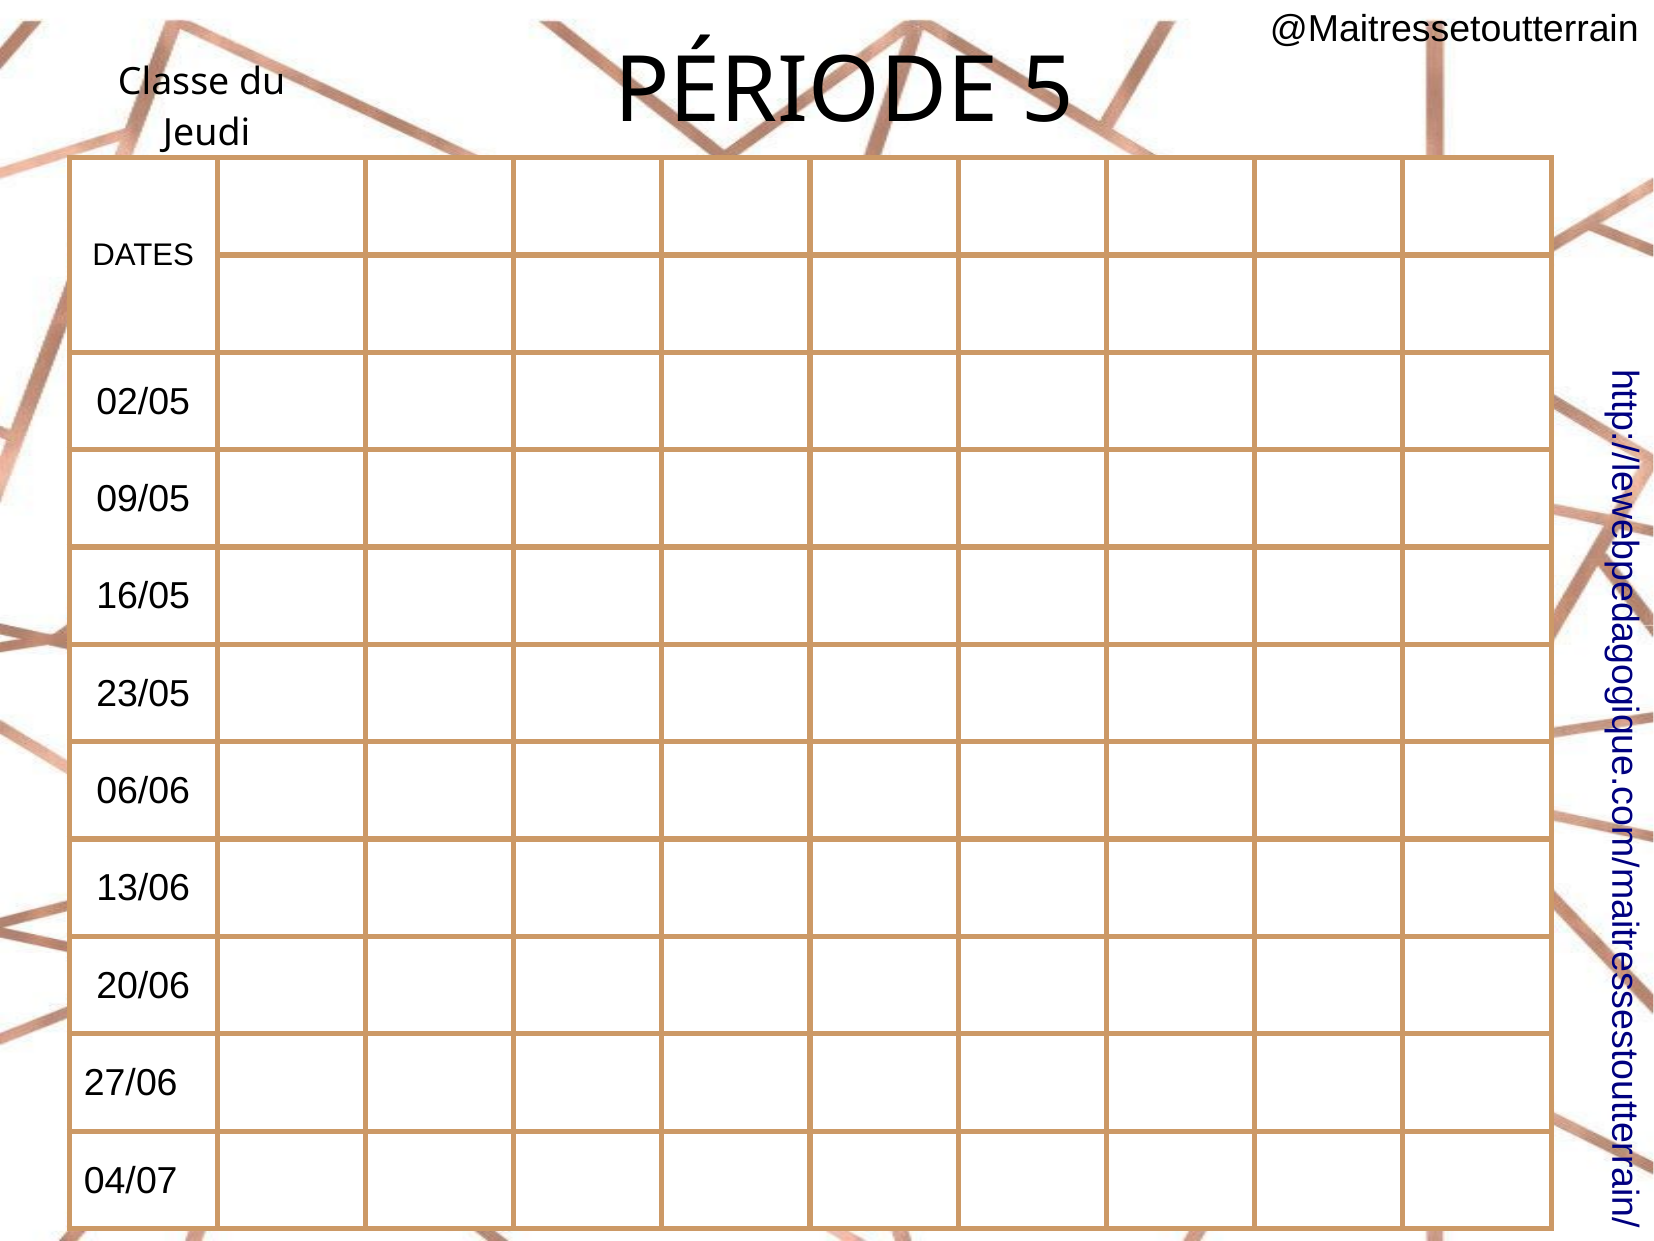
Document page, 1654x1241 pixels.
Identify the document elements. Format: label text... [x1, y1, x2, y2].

table_cell [813, 452, 956, 544]
table_cell 27/06 [72, 1036, 215, 1129]
table_cell [1257, 744, 1400, 836]
table_cell [1109, 842, 1252, 934]
table_cell [1405, 452, 1549, 544]
table_cell [664, 647, 807, 739]
table_cell [1405, 550, 1549, 642]
picture [0, 0, 1654, 1241]
table_cell 06/06 [72, 744, 215, 836]
table_cell [664, 550, 807, 642]
table_cell [1405, 842, 1549, 934]
table_cell [220, 355, 363, 447]
table_cell [368, 1036, 511, 1129]
table_cell [1109, 647, 1252, 739]
table_cell [368, 452, 511, 544]
table_cell [1109, 1134, 1252, 1226]
table_cell [368, 355, 511, 447]
table_cell [220, 744, 363, 836]
table_cell [1405, 647, 1549, 739]
table_cell [1109, 550, 1252, 642]
table_cell [220, 452, 363, 544]
table_cell [516, 550, 659, 642]
table_cell [368, 744, 511, 836]
table_cell [368, 842, 511, 934]
table_cell [664, 1036, 807, 1129]
table_cell [813, 842, 956, 934]
table_cell [220, 258, 363, 350]
table_header [1405, 160, 1549, 252]
table_cell [1109, 258, 1252, 350]
table_cell [961, 842, 1104, 934]
table_cell [220, 939, 363, 1031]
table_cell [368, 550, 511, 642]
table_cell [516, 355, 659, 447]
table_header [220, 160, 363, 252]
table_cell [516, 258, 659, 350]
table_cell [813, 1134, 956, 1226]
table_cell [516, 452, 659, 544]
table_cell [961, 1036, 1104, 1129]
table_cell [220, 647, 363, 739]
table_cell [1257, 258, 1400, 350]
table_cell [664, 452, 807, 544]
table_header [1109, 160, 1252, 252]
table_cell [961, 258, 1104, 350]
table_cell [1257, 1036, 1400, 1129]
table_header [368, 160, 511, 252]
table_cell [516, 842, 659, 934]
table_cell [961, 452, 1104, 544]
table_cell [1257, 842, 1400, 934]
table_cell [368, 647, 511, 739]
table_cell 13/06 [72, 842, 215, 934]
table_cell [1405, 1036, 1549, 1129]
table_cell [813, 939, 956, 1031]
table_cell [961, 1134, 1104, 1226]
table_cell [1405, 258, 1549, 350]
table_cell [1109, 355, 1252, 447]
table_cell [1405, 939, 1549, 1031]
table_cell [1109, 744, 1252, 836]
table_cell [516, 1036, 659, 1129]
table_cell 16/05 [72, 550, 215, 642]
table_cell 23/05 [72, 647, 215, 739]
table_cell [664, 355, 807, 447]
table_cell [1257, 1134, 1400, 1226]
table_cell [368, 1134, 511, 1226]
table_cell [813, 1036, 956, 1129]
text_box http://lewebpedagogique.com/maitressestoutterrain/ [1573, 354, 1654, 1241]
table_cell [516, 744, 659, 836]
table_cell 09/05 [72, 452, 215, 544]
table_cell [1109, 939, 1252, 1031]
table_cell [220, 1036, 363, 1129]
table_cell [1257, 939, 1400, 1031]
table_cell [664, 939, 807, 1031]
table_cell [516, 647, 659, 739]
table_cell [961, 550, 1104, 642]
table_cell 04/07 [72, 1134, 215, 1226]
table_cell [1405, 1134, 1549, 1226]
text_box Classe du Jeudi [59, 47, 355, 157]
table_cell [664, 258, 807, 350]
table_header [961, 160, 1104, 252]
table_cell 02/05 [72, 355, 215, 447]
table_cell [220, 1134, 363, 1226]
table_cell 20/06 [72, 939, 215, 1031]
table_cell [368, 258, 511, 350]
table_header [813, 160, 956, 252]
table_header [664, 160, 807, 252]
table_cell [368, 939, 511, 1031]
table_cell [516, 939, 659, 1031]
text_box @Maitressetoutterrain [1181, 0, 1654, 57]
table_header [1257, 160, 1400, 252]
table_cell [664, 842, 807, 934]
table_cell [1405, 744, 1549, 836]
table_cell [220, 550, 363, 642]
table_cell [813, 355, 956, 447]
table_cell [516, 1134, 659, 1226]
table_cell [813, 550, 956, 642]
table_cell [1257, 550, 1400, 642]
table_cell [220, 842, 363, 934]
table_header [516, 160, 659, 252]
table_cell [1405, 355, 1549, 447]
table_cell [1257, 647, 1400, 739]
table_cell [961, 939, 1104, 1031]
table_cell [1257, 452, 1400, 544]
title PÉRIODE 5 [590, 5, 1099, 155]
table_cell [664, 1134, 807, 1226]
table_cell [664, 744, 807, 836]
table_cell [813, 258, 956, 350]
table_cell [961, 744, 1104, 836]
table_header DATES [72, 160, 215, 350]
table_cell [961, 355, 1104, 447]
table_cell [813, 647, 956, 739]
table_cell [813, 744, 956, 836]
table_cell [1109, 452, 1252, 544]
table_cell [961, 647, 1104, 739]
table_cell [1257, 355, 1400, 447]
table_cell [1109, 1036, 1252, 1129]
